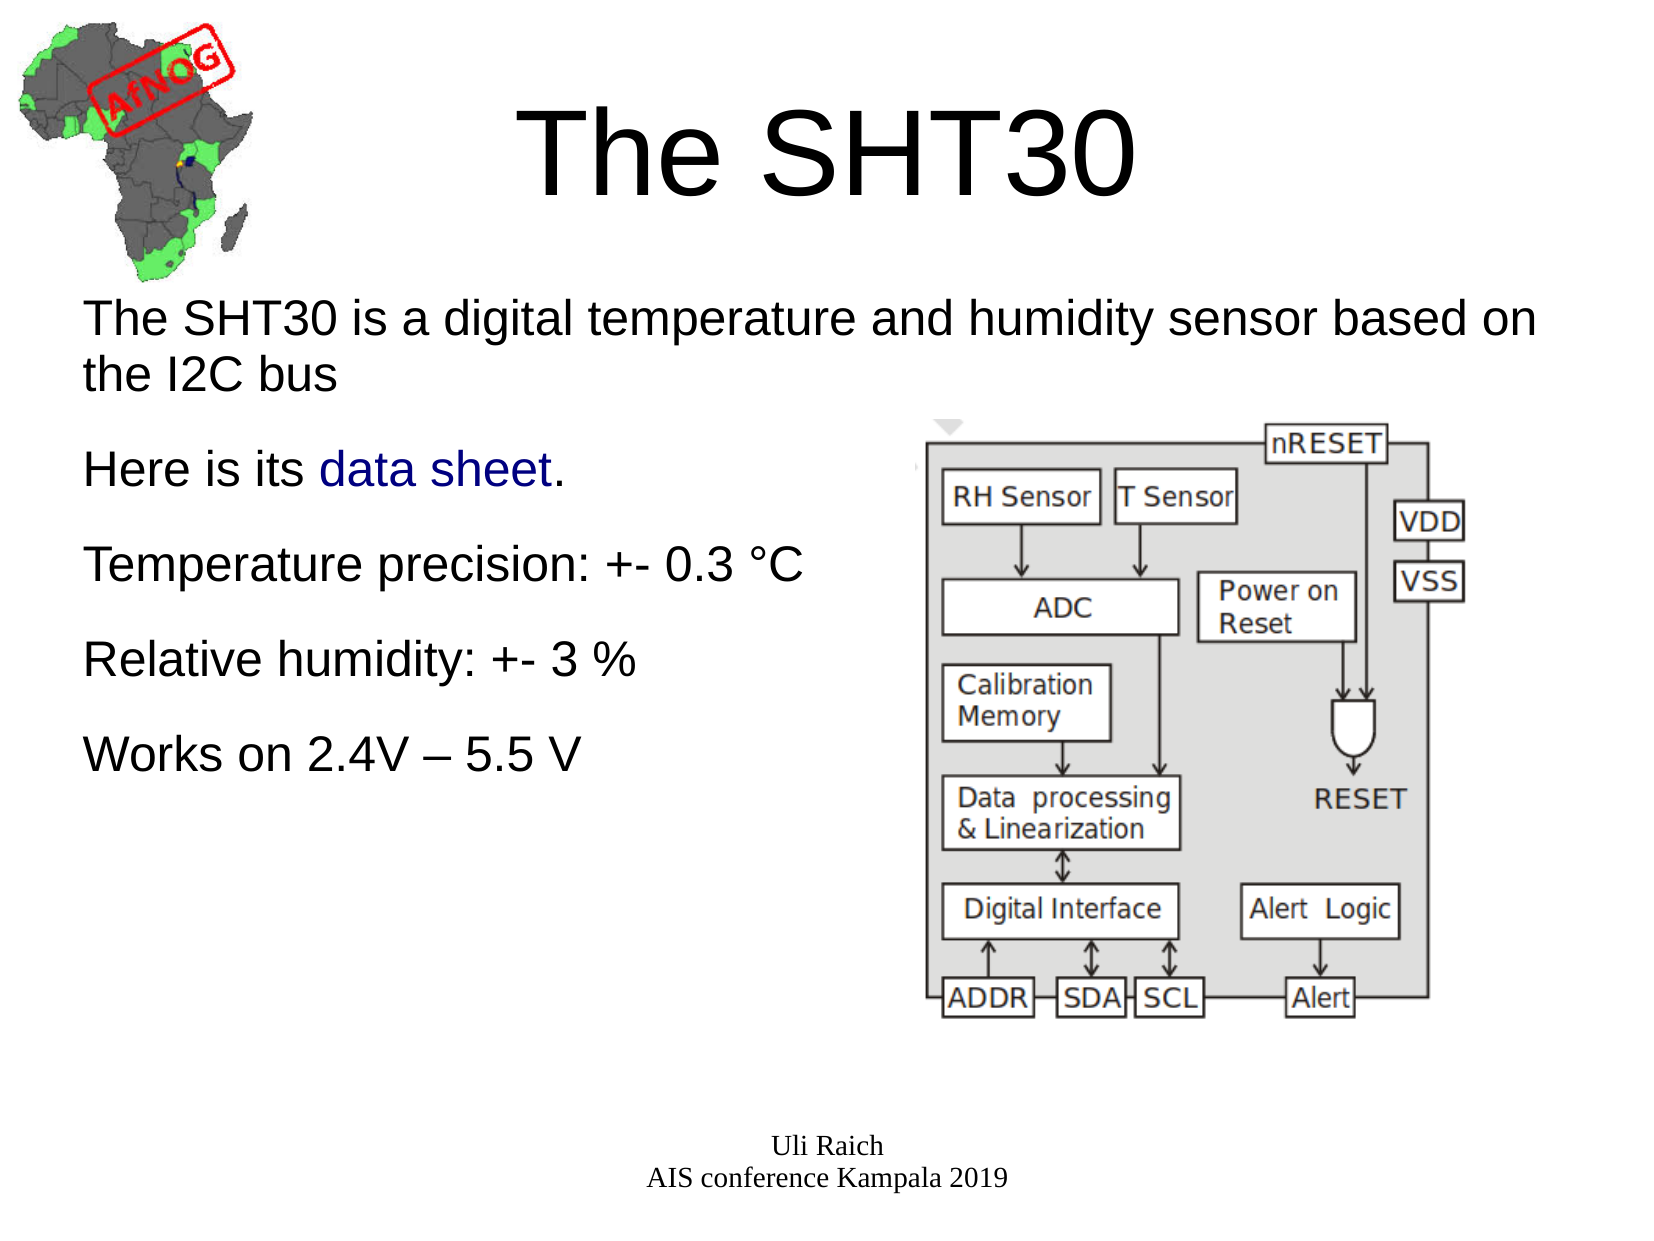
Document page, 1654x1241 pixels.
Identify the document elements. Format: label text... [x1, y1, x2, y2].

picture [915, 419, 1481, 1044]
picture [9, 0, 259, 291]
list The SHT30 is a digital temperature and humidity sensor based on the I2C bus Here is its data sheet. Temperature precision: +- 0.3 °C Relative humidity: +- 3 % Works on 2.4V – 5.5 V [82, 290, 1571, 1010]
title The SHT30 [82, 49, 1571, 257]
